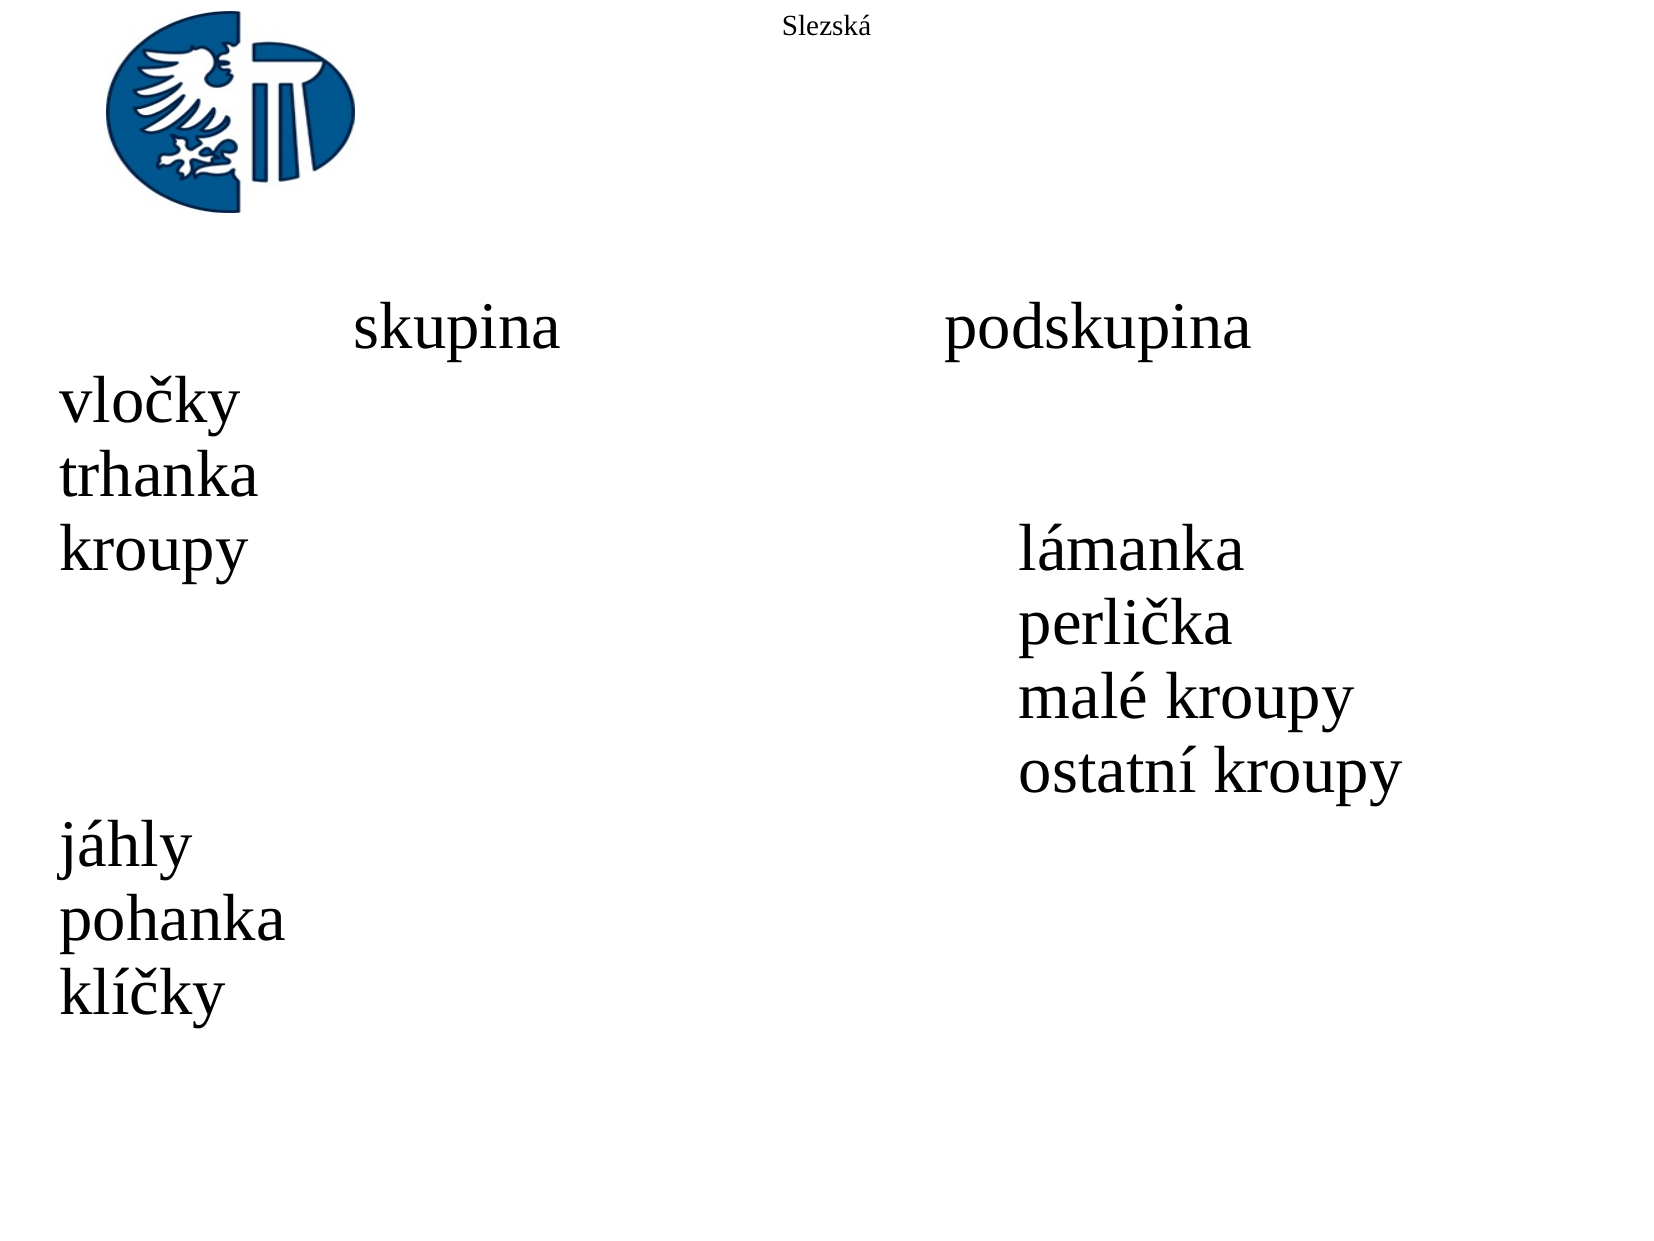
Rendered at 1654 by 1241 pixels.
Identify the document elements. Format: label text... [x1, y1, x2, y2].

subtitle skupina podskupina vločky trhanka kroupy lámanka perlička malé kroupy ostatní kroupy jáhly pohanka klíčky [59, 288, 1548, 1241]
picture [106, 11, 355, 213]
